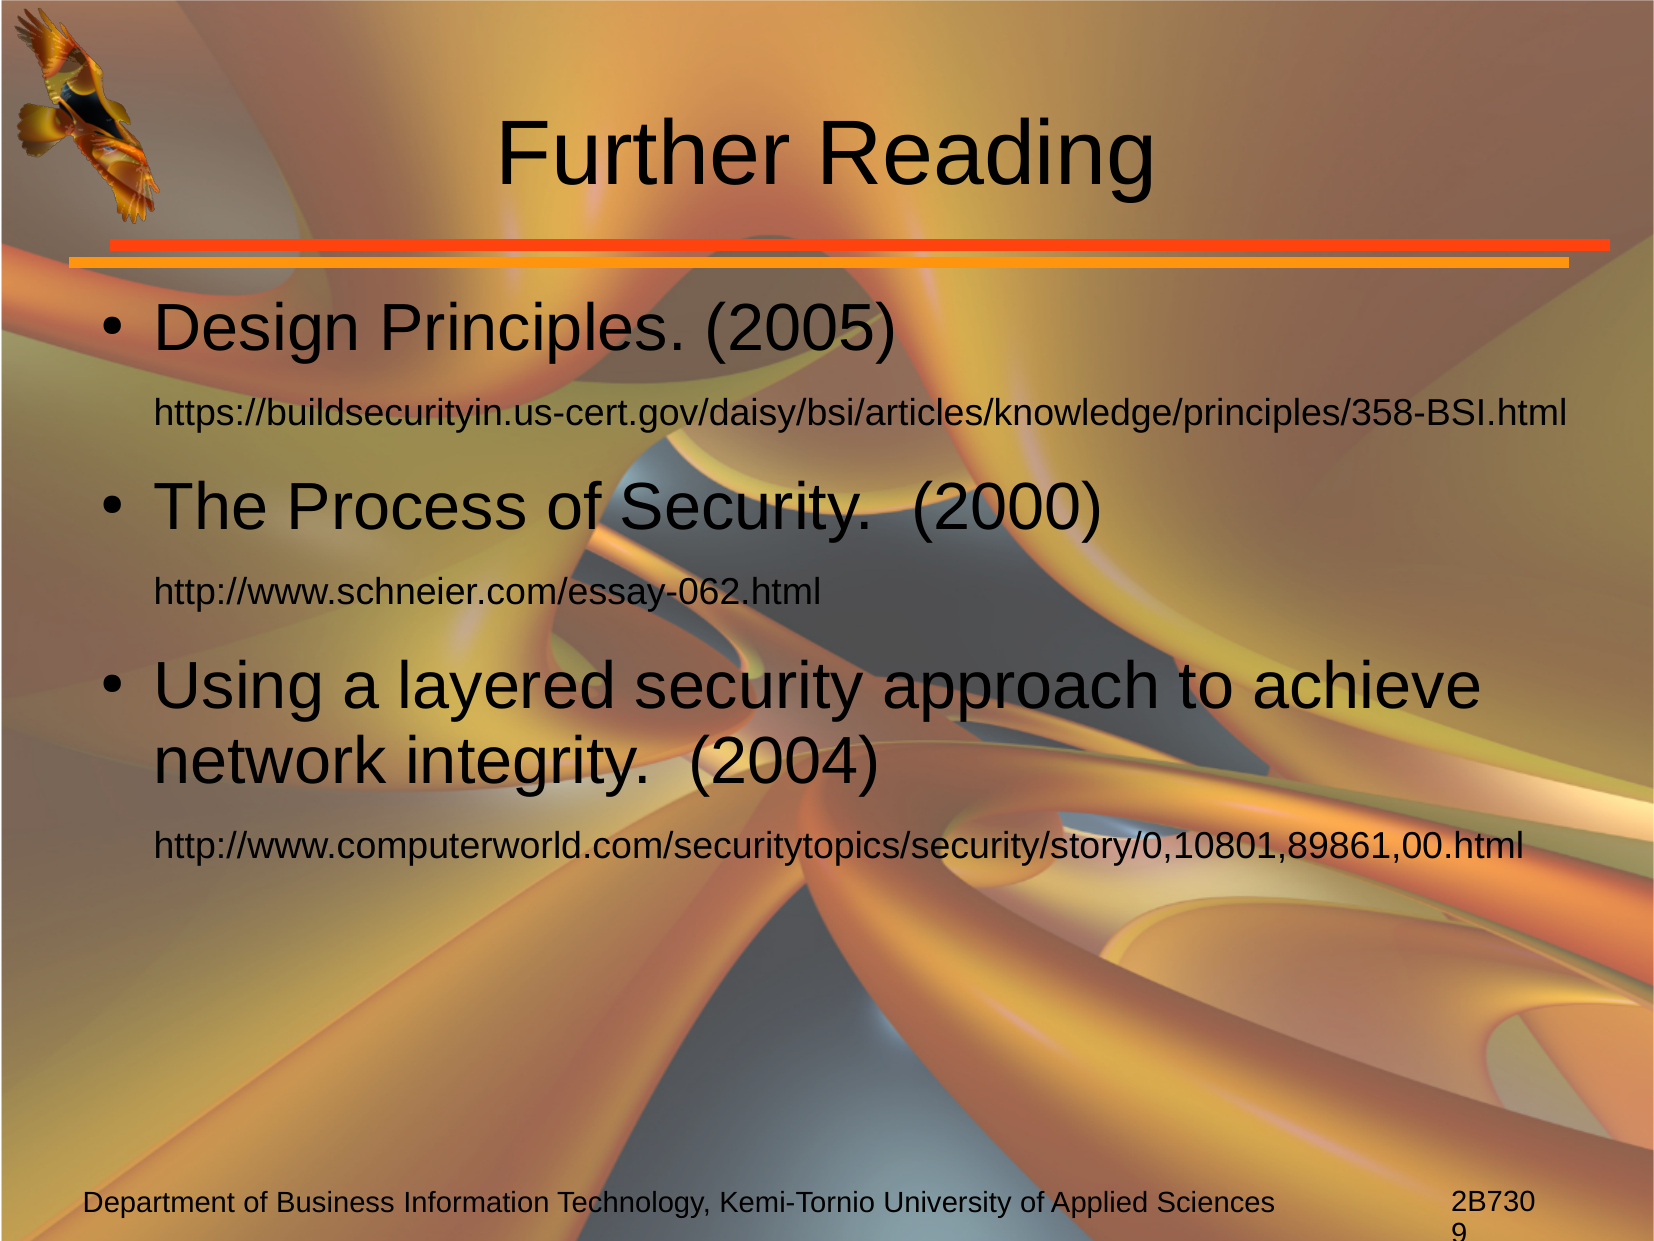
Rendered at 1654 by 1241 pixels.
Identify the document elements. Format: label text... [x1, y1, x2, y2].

picture [5, 8, 162, 225]
list Design Principles. (2005) https://buildsecurityin.us-cert.gov/daisy/bsi/articles/knowledge/principles/358-BSI.html The Process of Security. (2000) http://www.schneier.com/essay-062.html Using a layered security approach to achieve network integrity. (2004) http://www.computerworld.com/securitytopics/security/story/0,10801,89861,00.html [82, 290, 1571, 1109]
title Further Reading [82, 49, 1571, 257]
